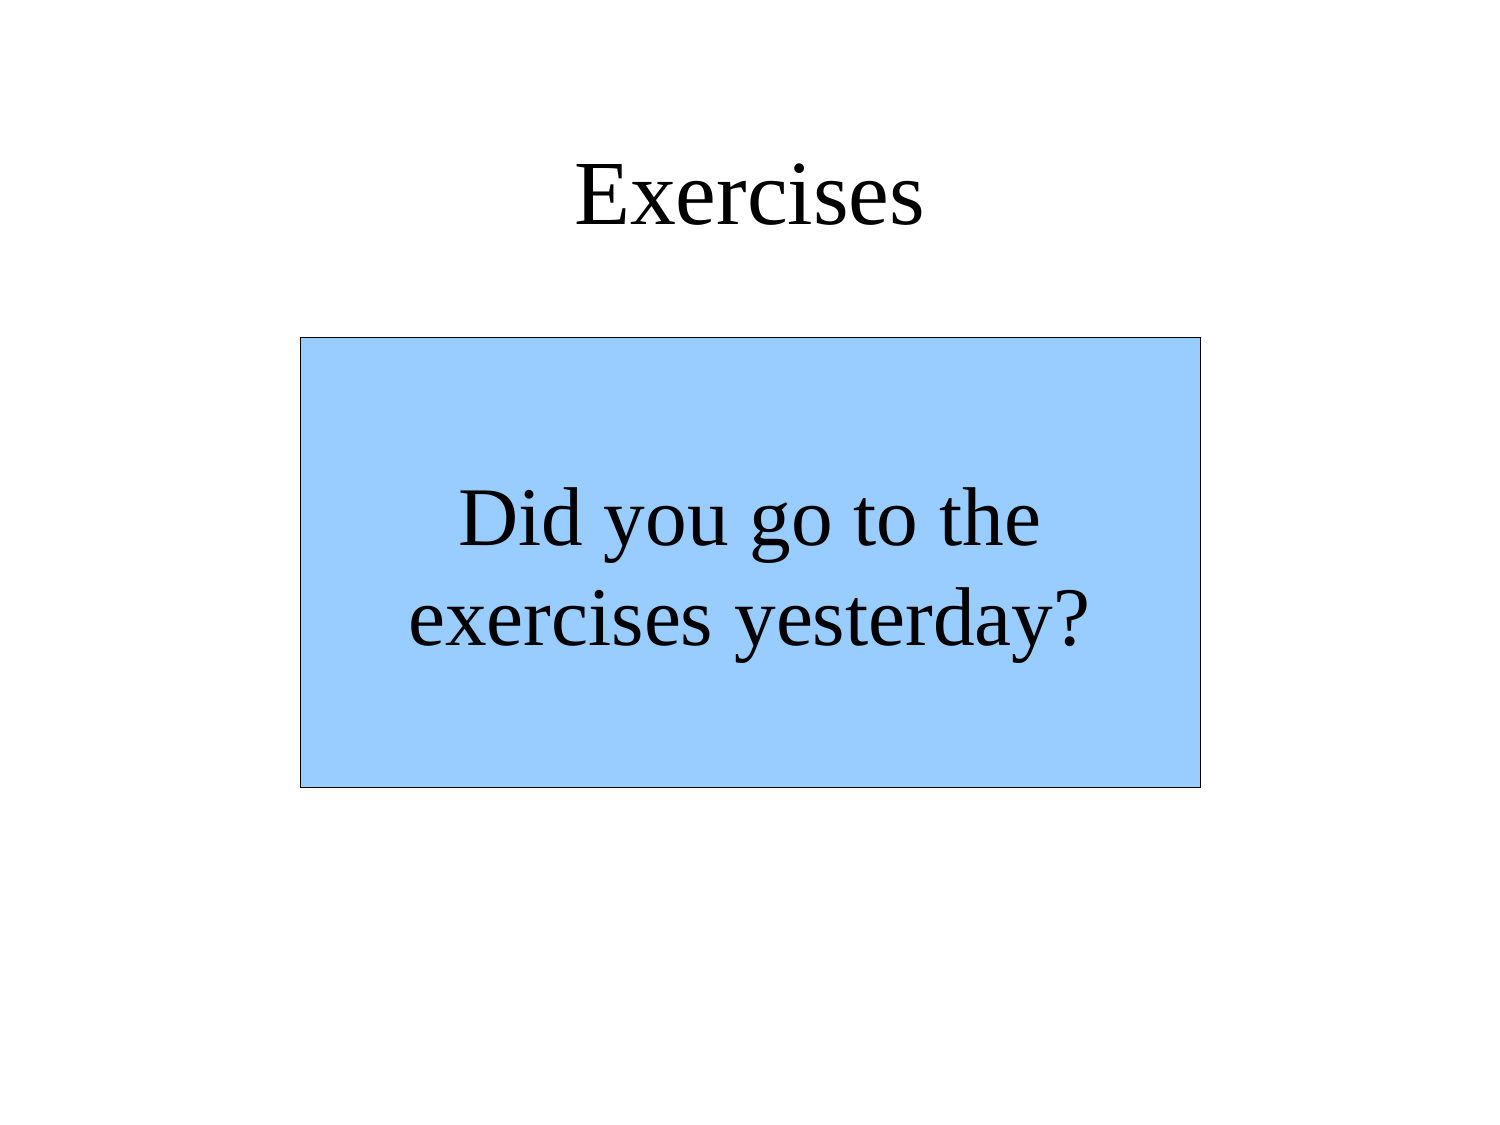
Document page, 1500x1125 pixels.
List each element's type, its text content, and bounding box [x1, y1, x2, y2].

text_box Did you go to the exercises yesterday? [300, 337, 1201, 788]
title Exercises [112, 99, 1388, 288]
